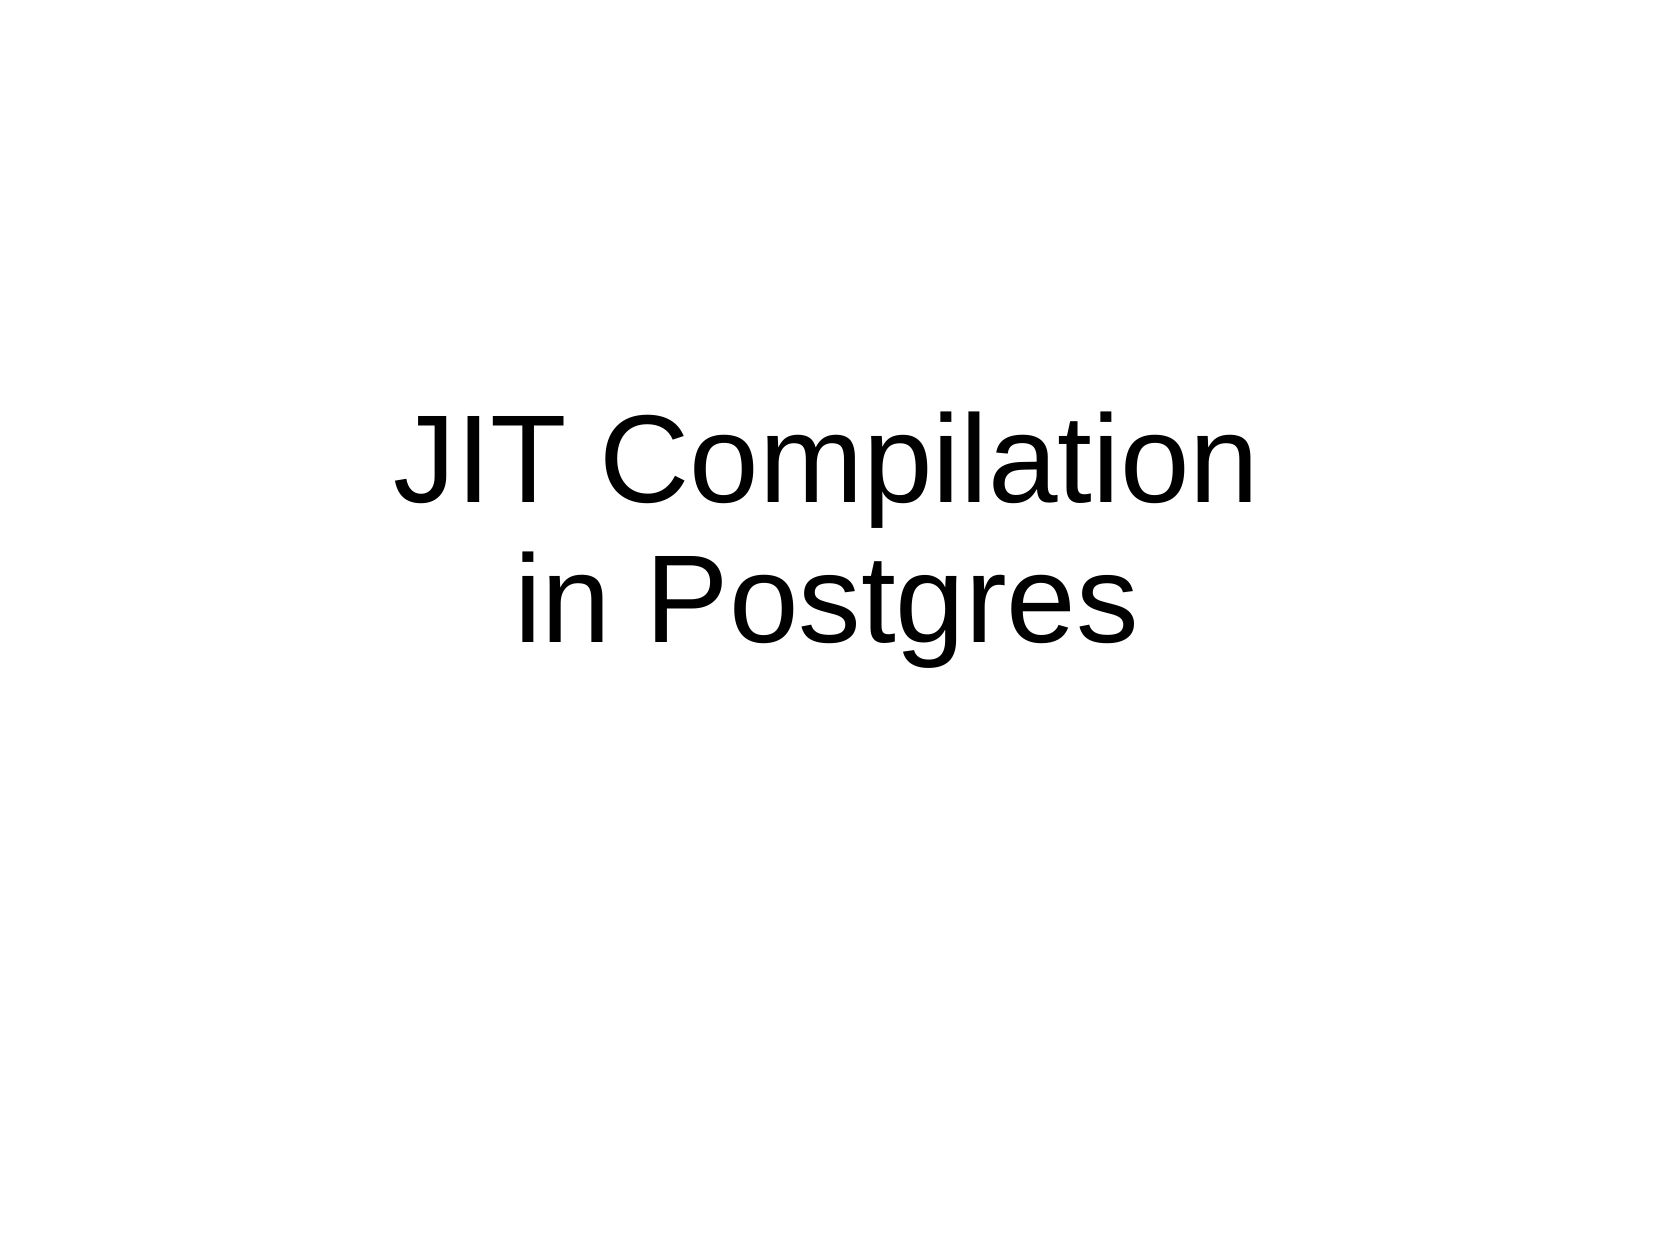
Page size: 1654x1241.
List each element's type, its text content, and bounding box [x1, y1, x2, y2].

subtitle JIT Compilation in Postgres [82, 49, 1571, 1010]
